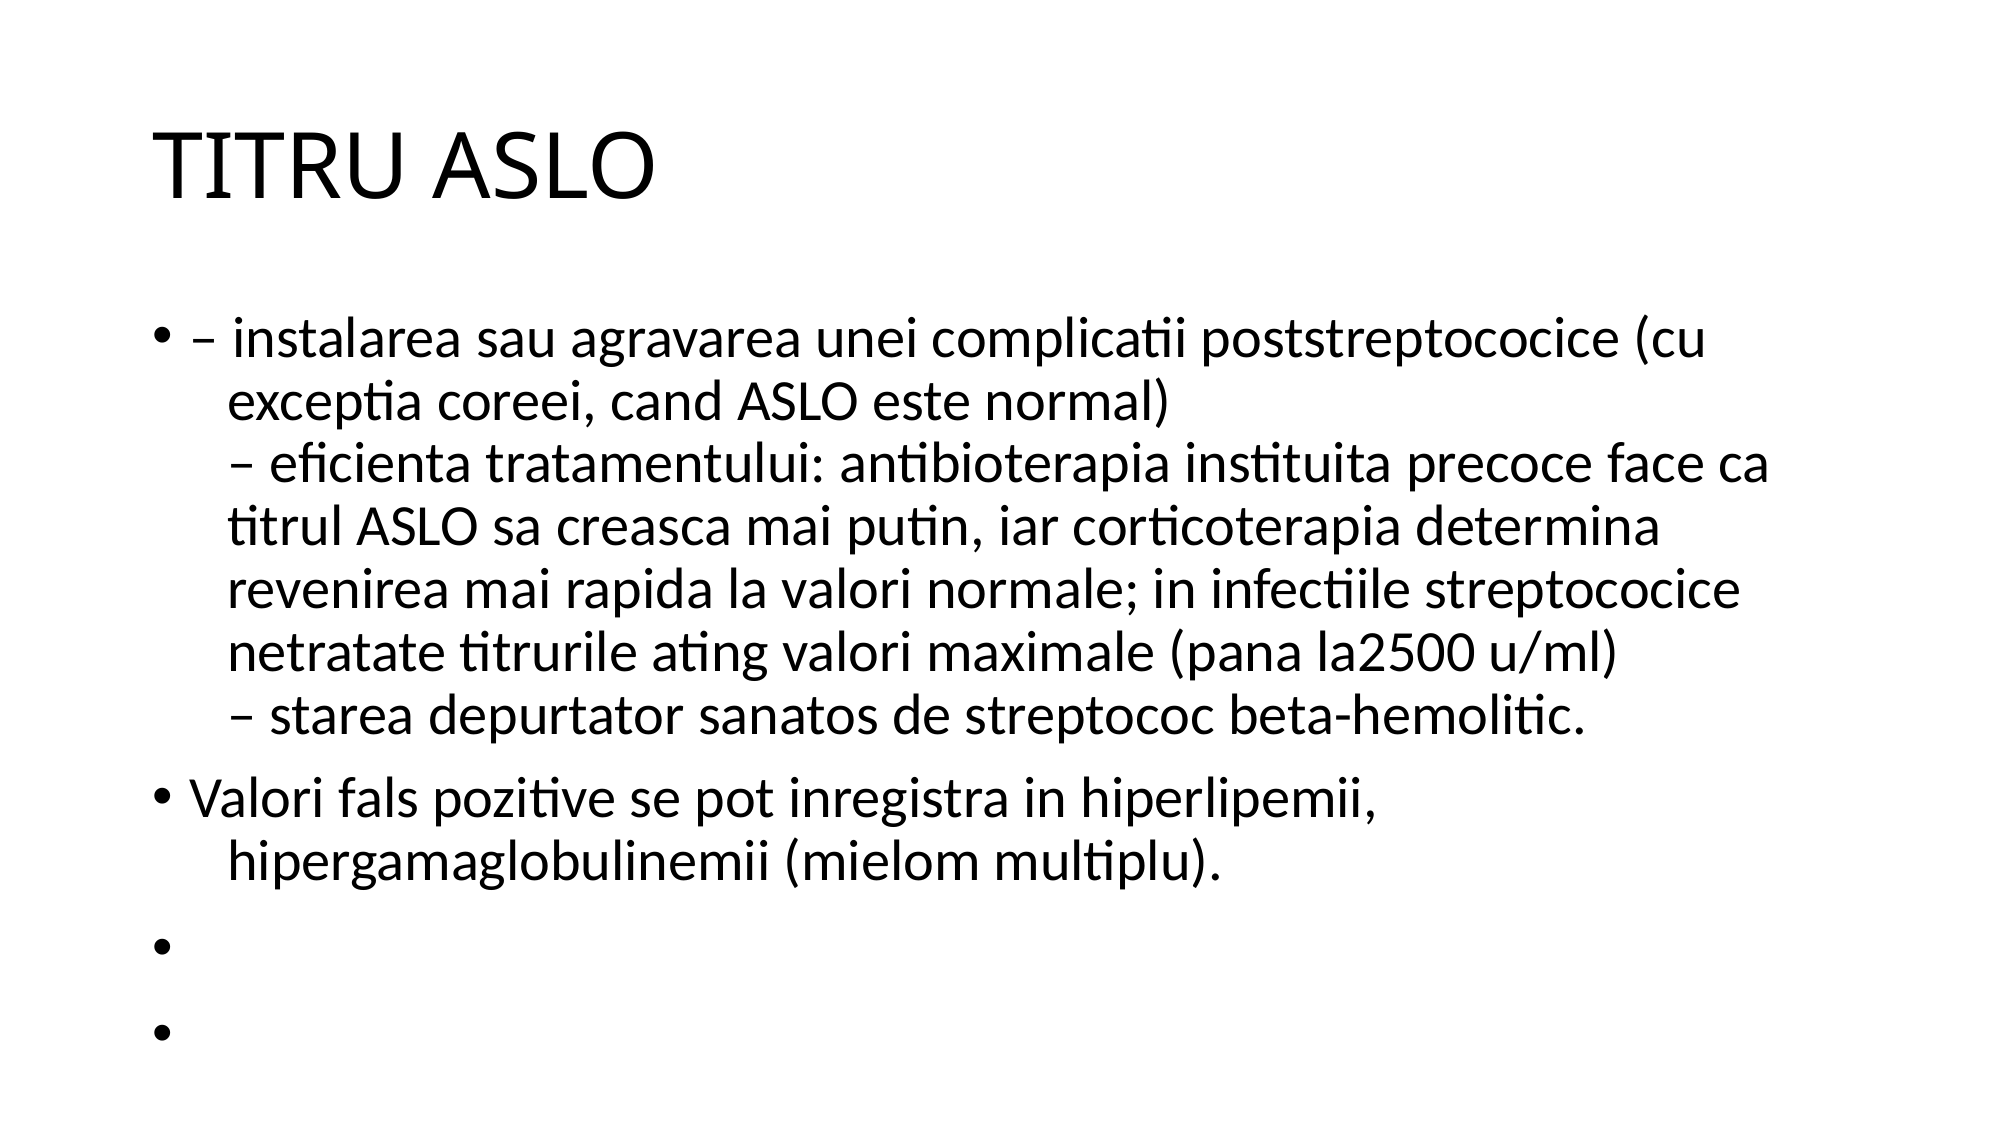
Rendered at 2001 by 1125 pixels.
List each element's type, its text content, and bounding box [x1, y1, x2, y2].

list – instalarea sau agravarea unei complicatii poststreptococice (cu exceptia coreei, cand ASLO este normal) – eficienta tratamentului: antibioterapia instituita precoce face ca titrul ASLO sa creasca mai putin, iar corticoterapia determina revenirea mai rapida la valori normale; in infectiile streptococice netratate titrurile ating valori maximale (pana la2500 u/ml) – starea depurtator sanatos de streptococ beta-hemolitic. Valori fals pozitive se pot inregistra in hiperlipemii, hipergamaglobulinemii (mielom multiplu). [137, 299, 1863, 1014]
title TITRU ASLO [137, 59, 1863, 278]
